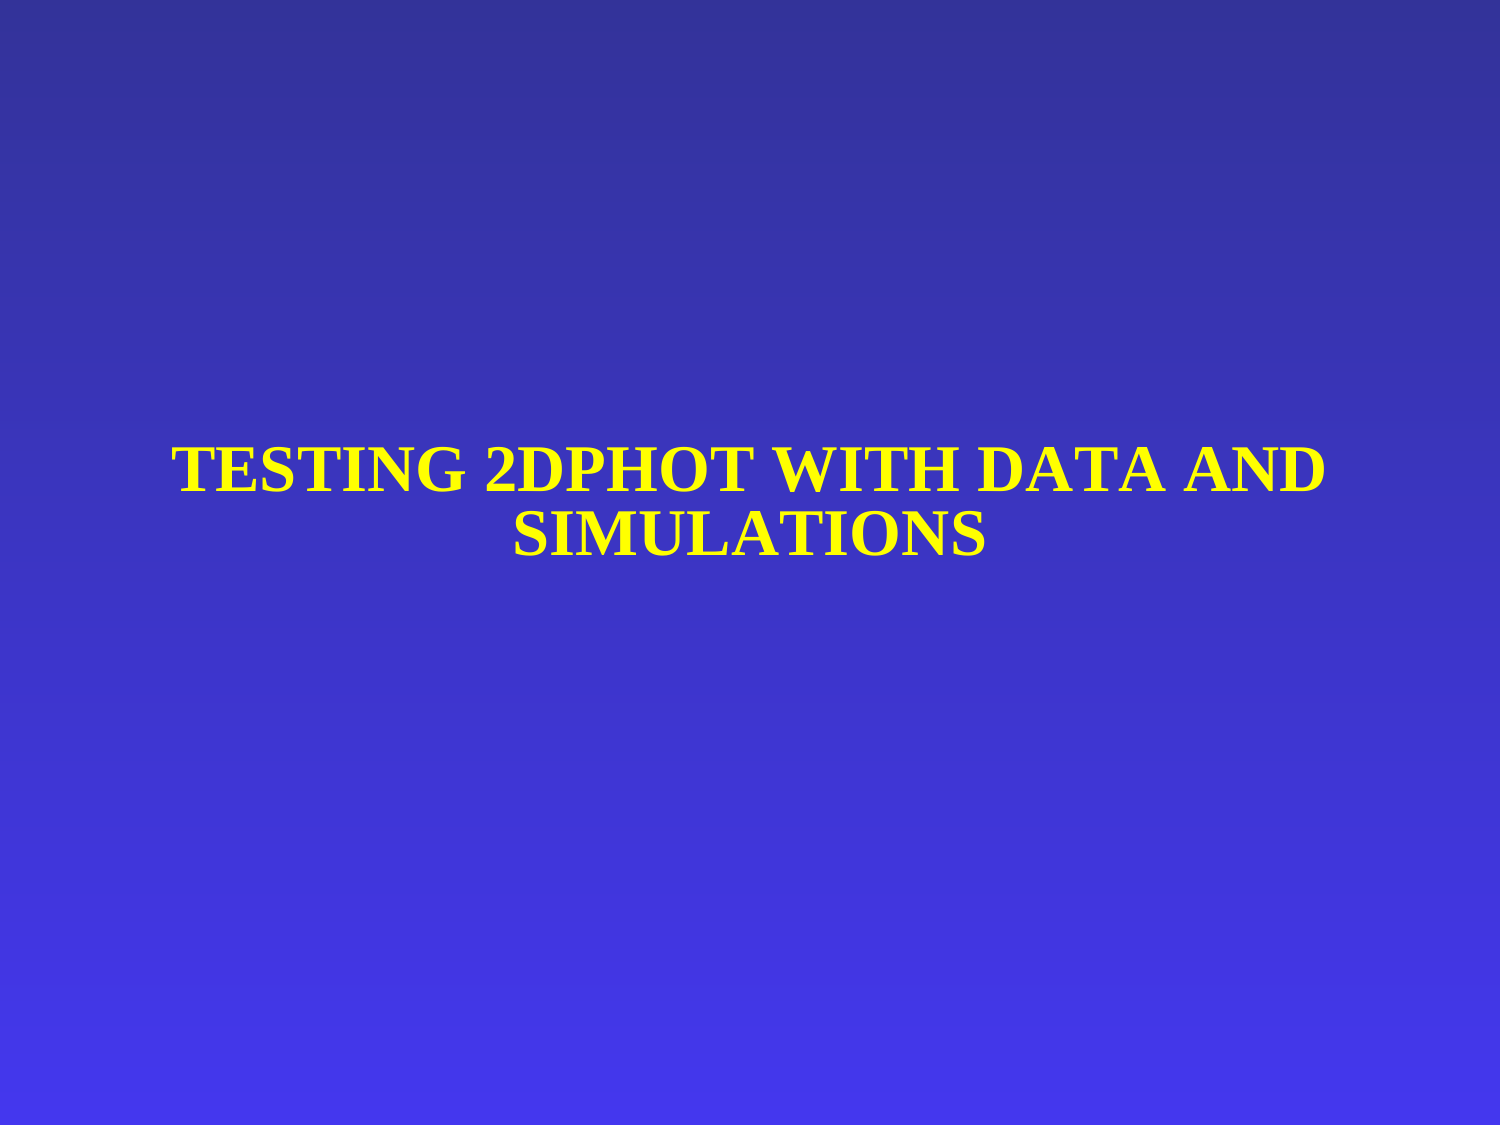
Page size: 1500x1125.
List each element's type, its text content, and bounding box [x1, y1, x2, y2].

text_box TESTING 2DPHOT WITH DATA AND SIMULATIONS [0, 433, 1500, 610]
